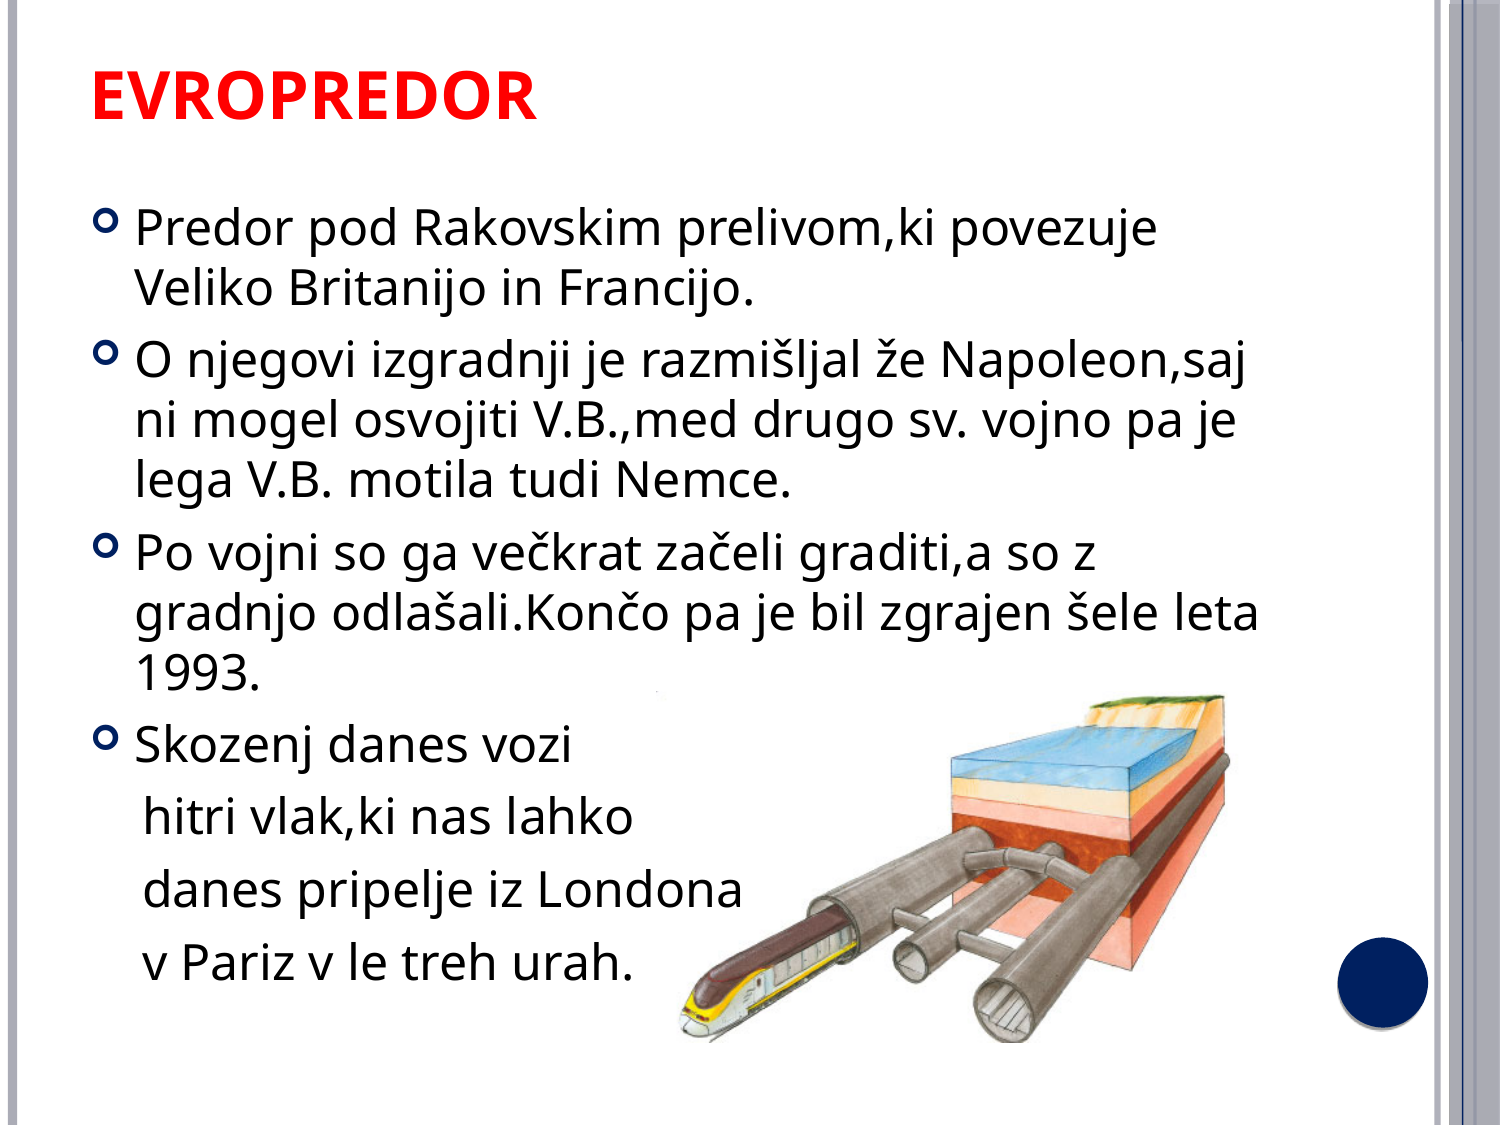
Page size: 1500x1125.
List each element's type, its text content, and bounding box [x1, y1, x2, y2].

list Predor pod Rakovskim prelivom,ki povezuje Veliko Britanijo in Francijo. O njegovi izgradnji je razmišljal že Napoleon,saj ni mogel osvojiti V.B.,med drugo sv. vojno pa je lega V.B. motila tudi Nemce. Po vojni so ga večkrat začeli graditi,a so z gradnjo odlašali.Končo pa je bil zgrajen šele leta 1993. Skozenj danes vozi hitri vlak,ki nas lahko danes pripelje iz Londona v Pariz v le treh urah. [75, 187, 1300, 1062]
title evropredor [75, 45, 1300, 141]
